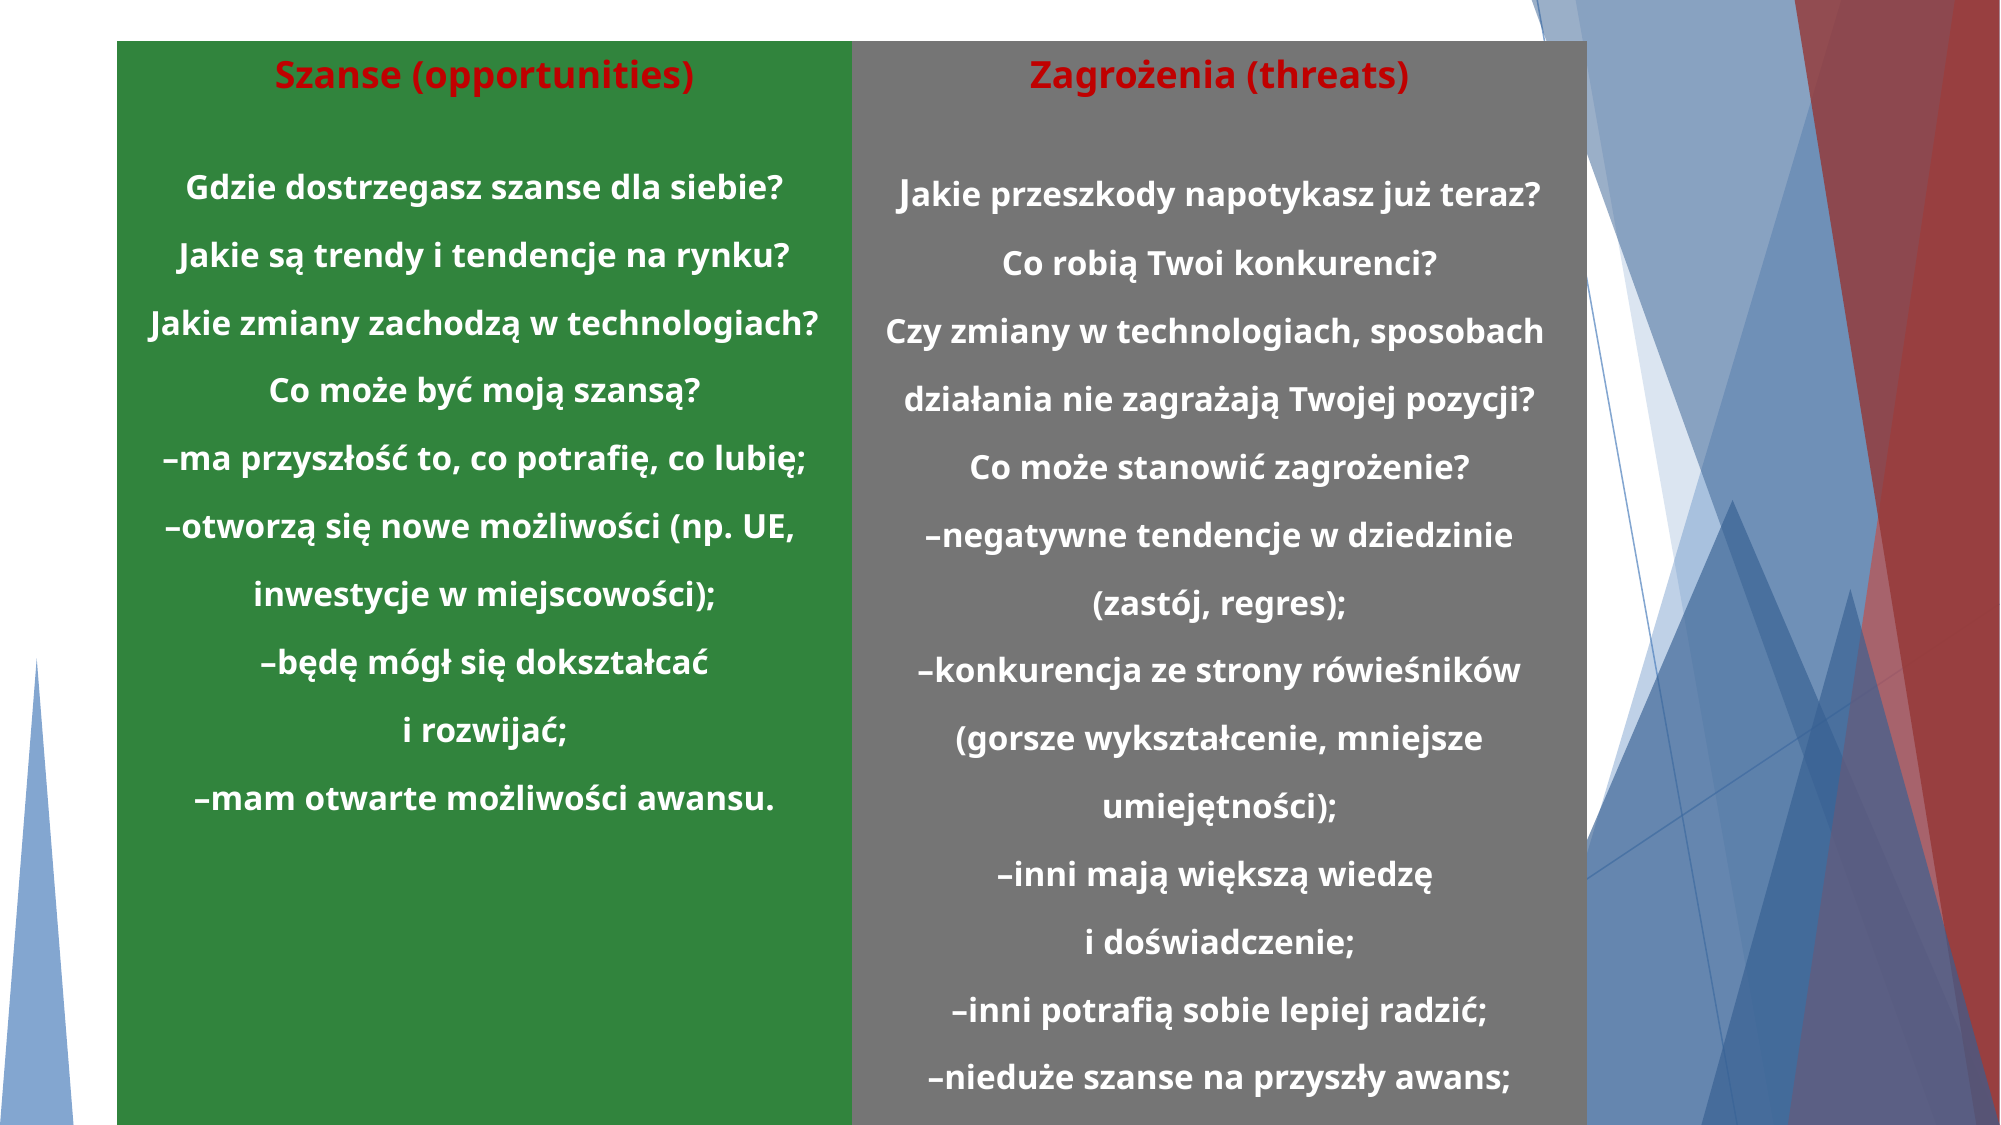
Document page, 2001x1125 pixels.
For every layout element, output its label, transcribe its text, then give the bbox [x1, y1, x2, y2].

table_header Zagrożenia (threats) Jakie przeszkody napotykasz już teraz? Co robią Twoi konkurenci? Czy zmiany w technologiach, sposobach działania nie zagrażają Twojej pozycji? Co może stanowić zagrożenie? –negatywne tendencje w dziedzinie (zastój, regres); –konkurencja ze strony rówieśników (gorsze wykształcenie, mniejsze umiejętności); –inni mają większą wiedzę i doświadczenie; –inni potrafią sobie lepiej radzić; –nieduże szanse na przyszły awans; –firmy wolą kogoś z mniejszymi ambicjami. [852, 41, 1587, 1125]
table_header Szanse (opportunities) Gdzie dostrzegasz szanse dla siebie? Jakie są trendy i tendencje na rynku? Jakie zmiany zachodzą w technologiach? Co może być moją szansą? –ma przyszłość to, co potrafię, co lubię; –otworzą się nowe możliwości (np. UE, inwestycje w miejscowości); –będę mógł się dokształcać i rozwijać; –mam otwarte możliwości awansu. [117, 41, 852, 1125]
